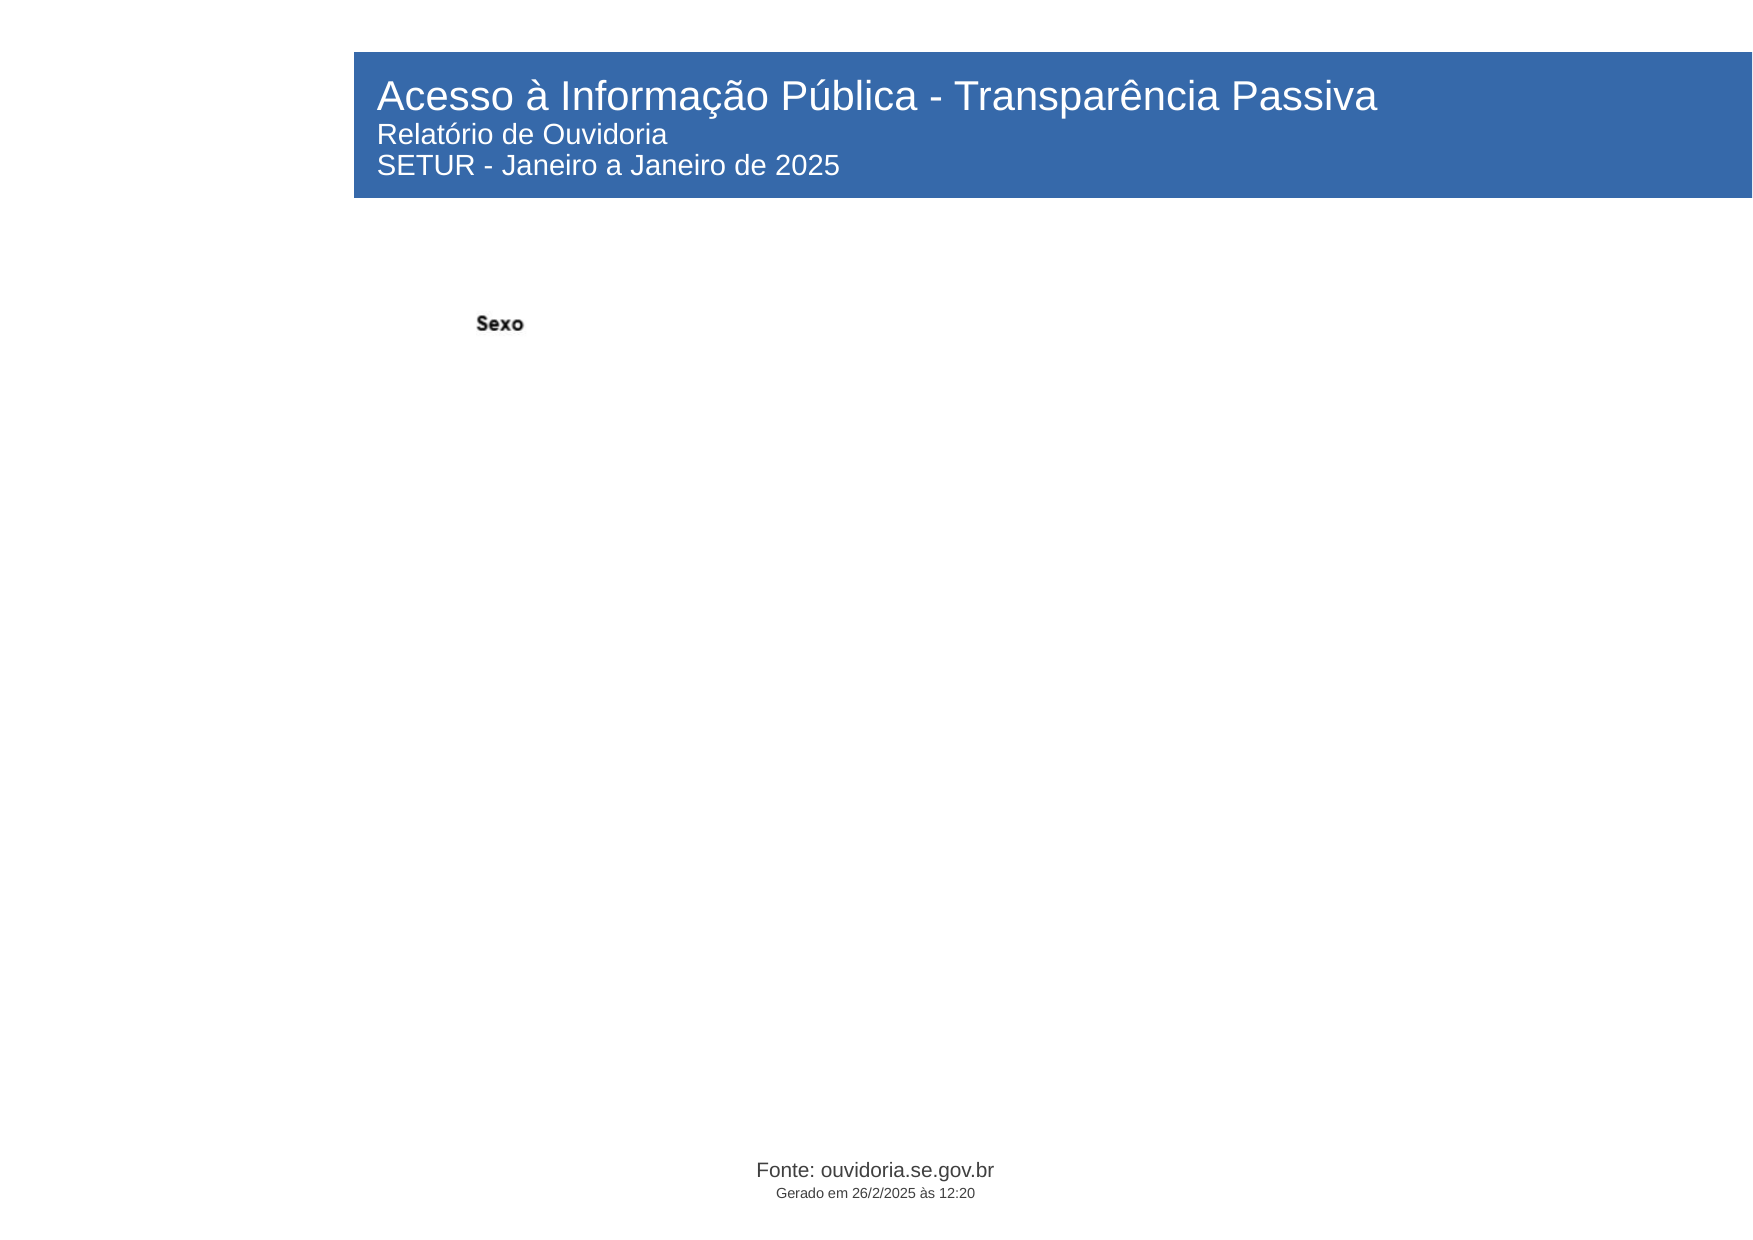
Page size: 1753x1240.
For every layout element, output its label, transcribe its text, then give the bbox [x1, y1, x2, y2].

text_box Fonte: ouvidoria.se.gov.br Gerado em 26/2/2025 às 12:20 [756, 1158, 1023, 1208]
text_box [227, 211, 1527, 1028]
text_box Acesso à Informação Pública - Transparência Passiva Relatório de Ouvidoria SETUR - Janeiro a Janeiro de 2025 [376, 72, 1403, 186]
text_box [354, 52, 1752, 198]
